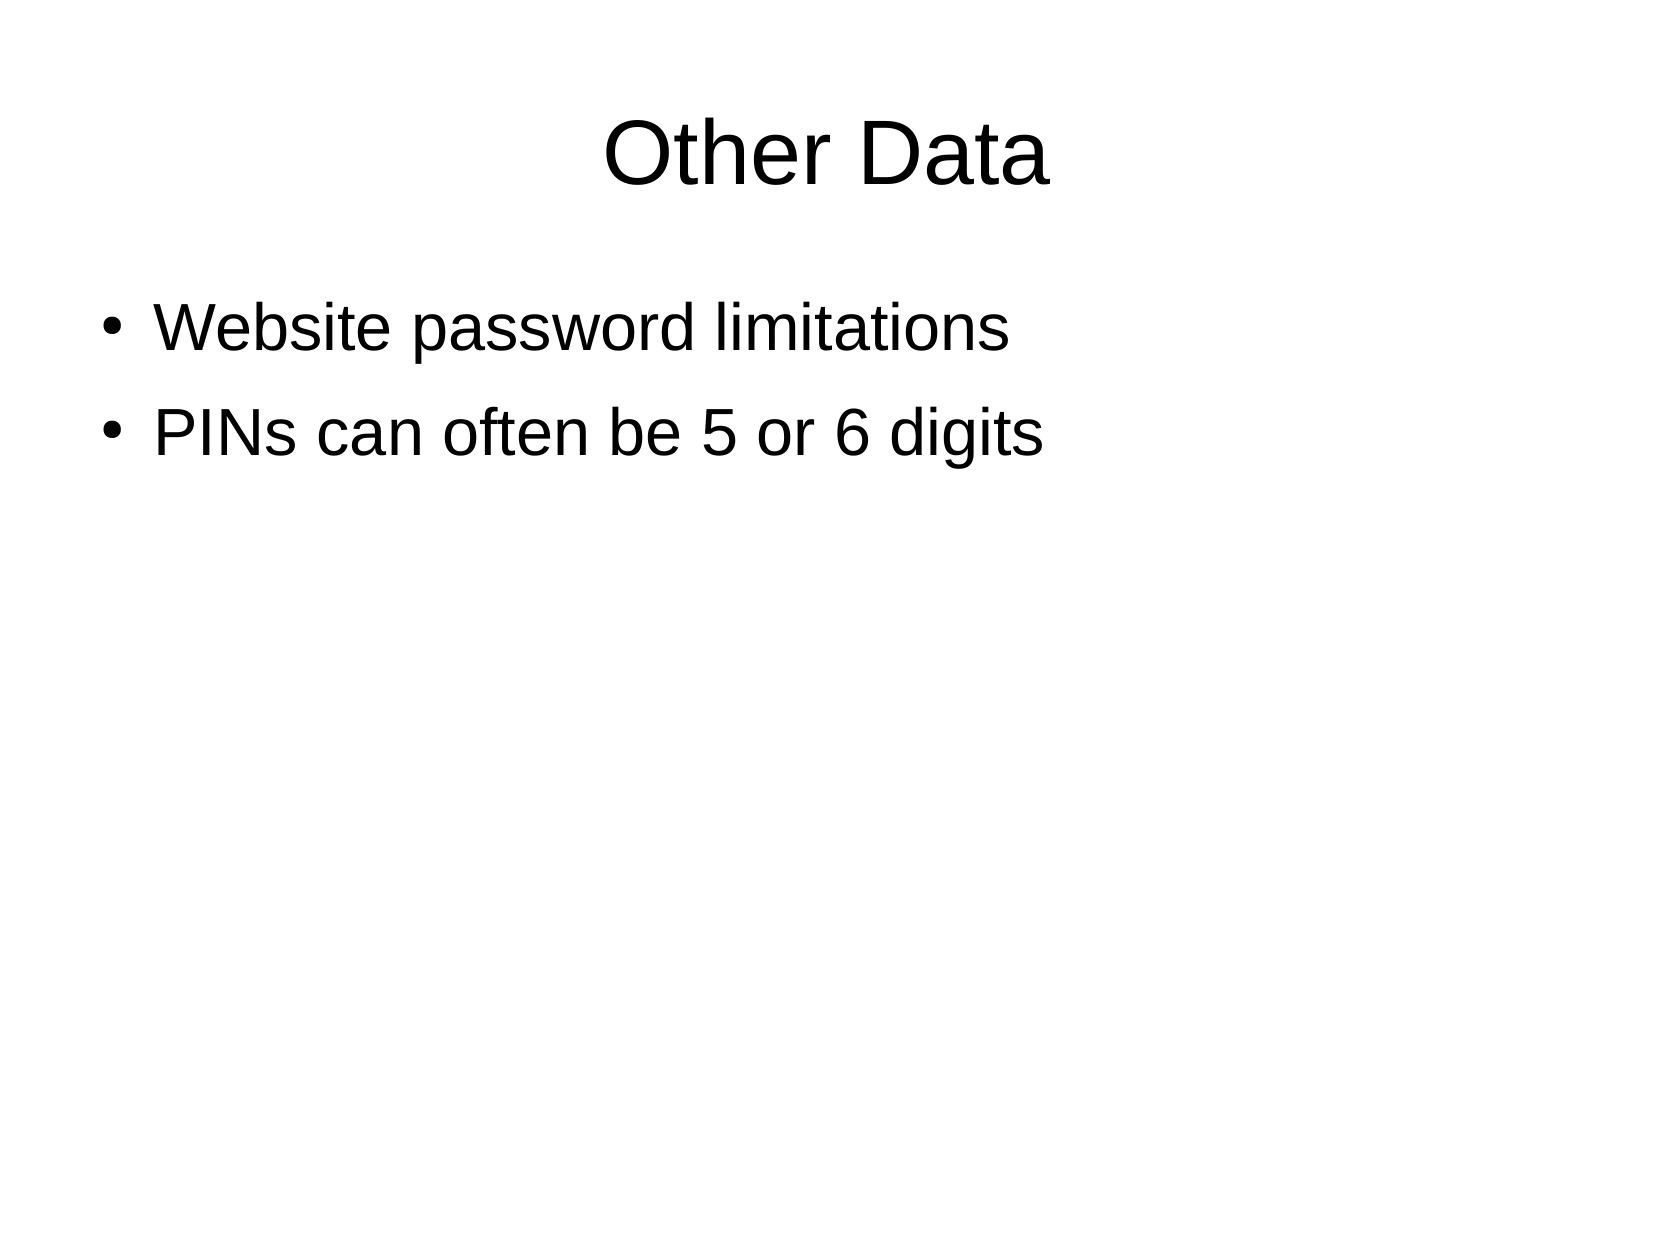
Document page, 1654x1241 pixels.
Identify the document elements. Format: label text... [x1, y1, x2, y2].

title Other Data [82, 49, 1571, 257]
list Website password limitations PINs can often be 5 or 6 digits [82, 290, 1538, 1010]
